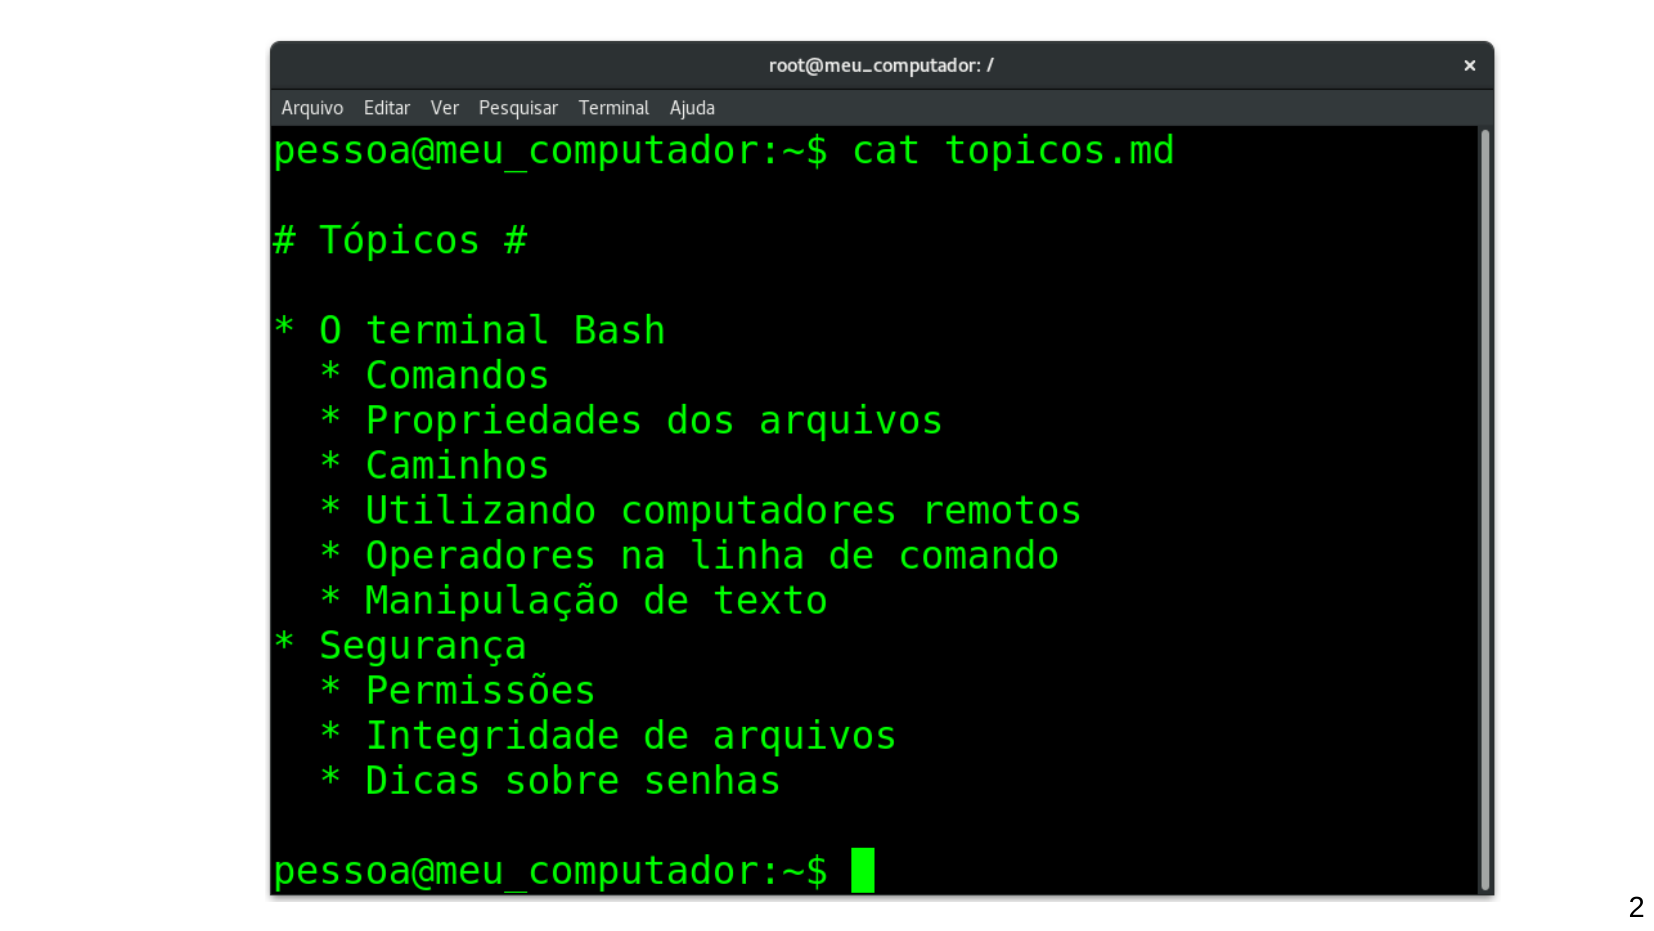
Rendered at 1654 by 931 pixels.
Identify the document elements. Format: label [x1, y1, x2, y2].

picture [265, 36, 1501, 902]
